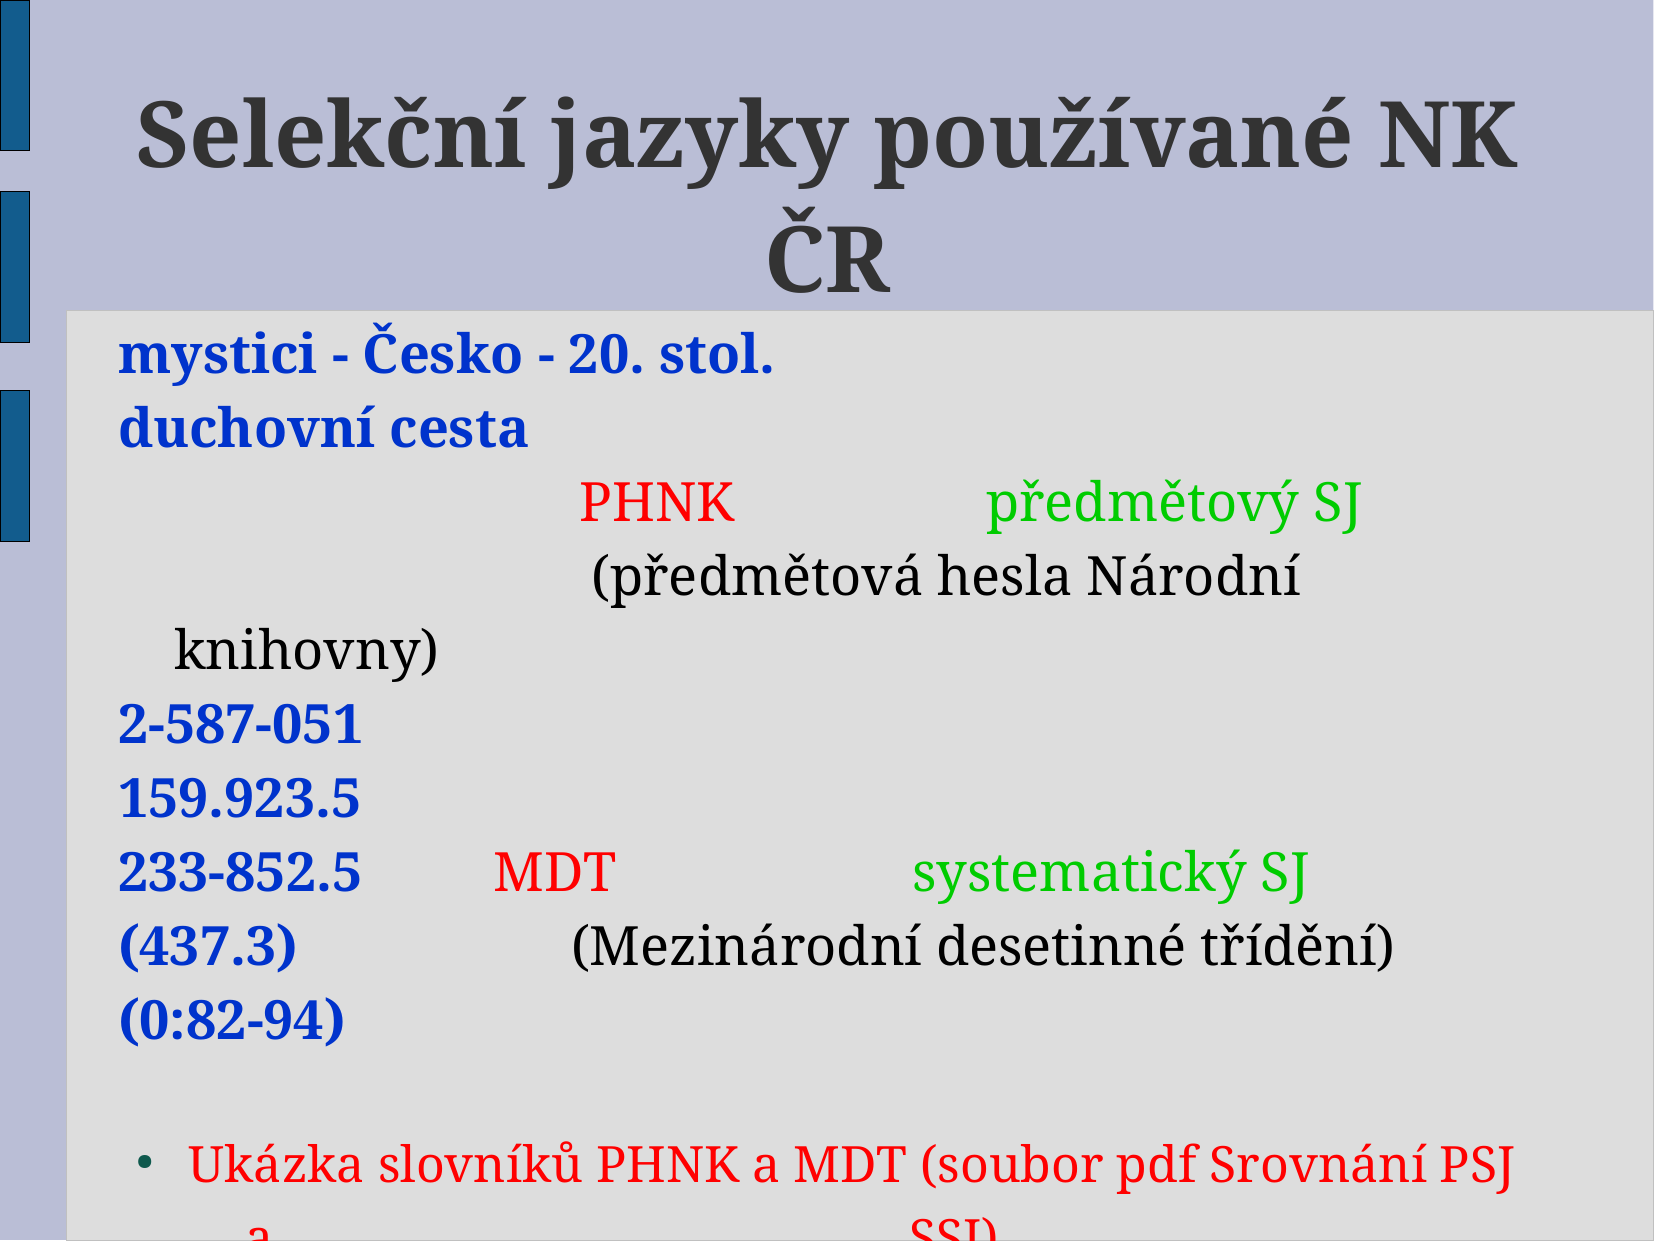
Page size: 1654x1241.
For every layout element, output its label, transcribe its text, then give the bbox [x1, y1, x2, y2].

list mystici - Česko - 20. stol. duchovní cesta PHNK předmětový SJ (předmětová hesla Národní knihovny) 2-587-051 159.923.5 233-852.5 MDT systematický SJ (437.3) (Mezinárodní desetinné třídění) (0:82-94) Ukázka slovníků PHNK a MDT (soubor pdf Srovnání PSJ a SSJ) 133 - Okultismus skupina Konspektu hybridní SJ blížící se k SSJ [118, 315, 1531, 1241]
title Selekční jazyky používané NK ČR [121, 90, 1534, 299]
